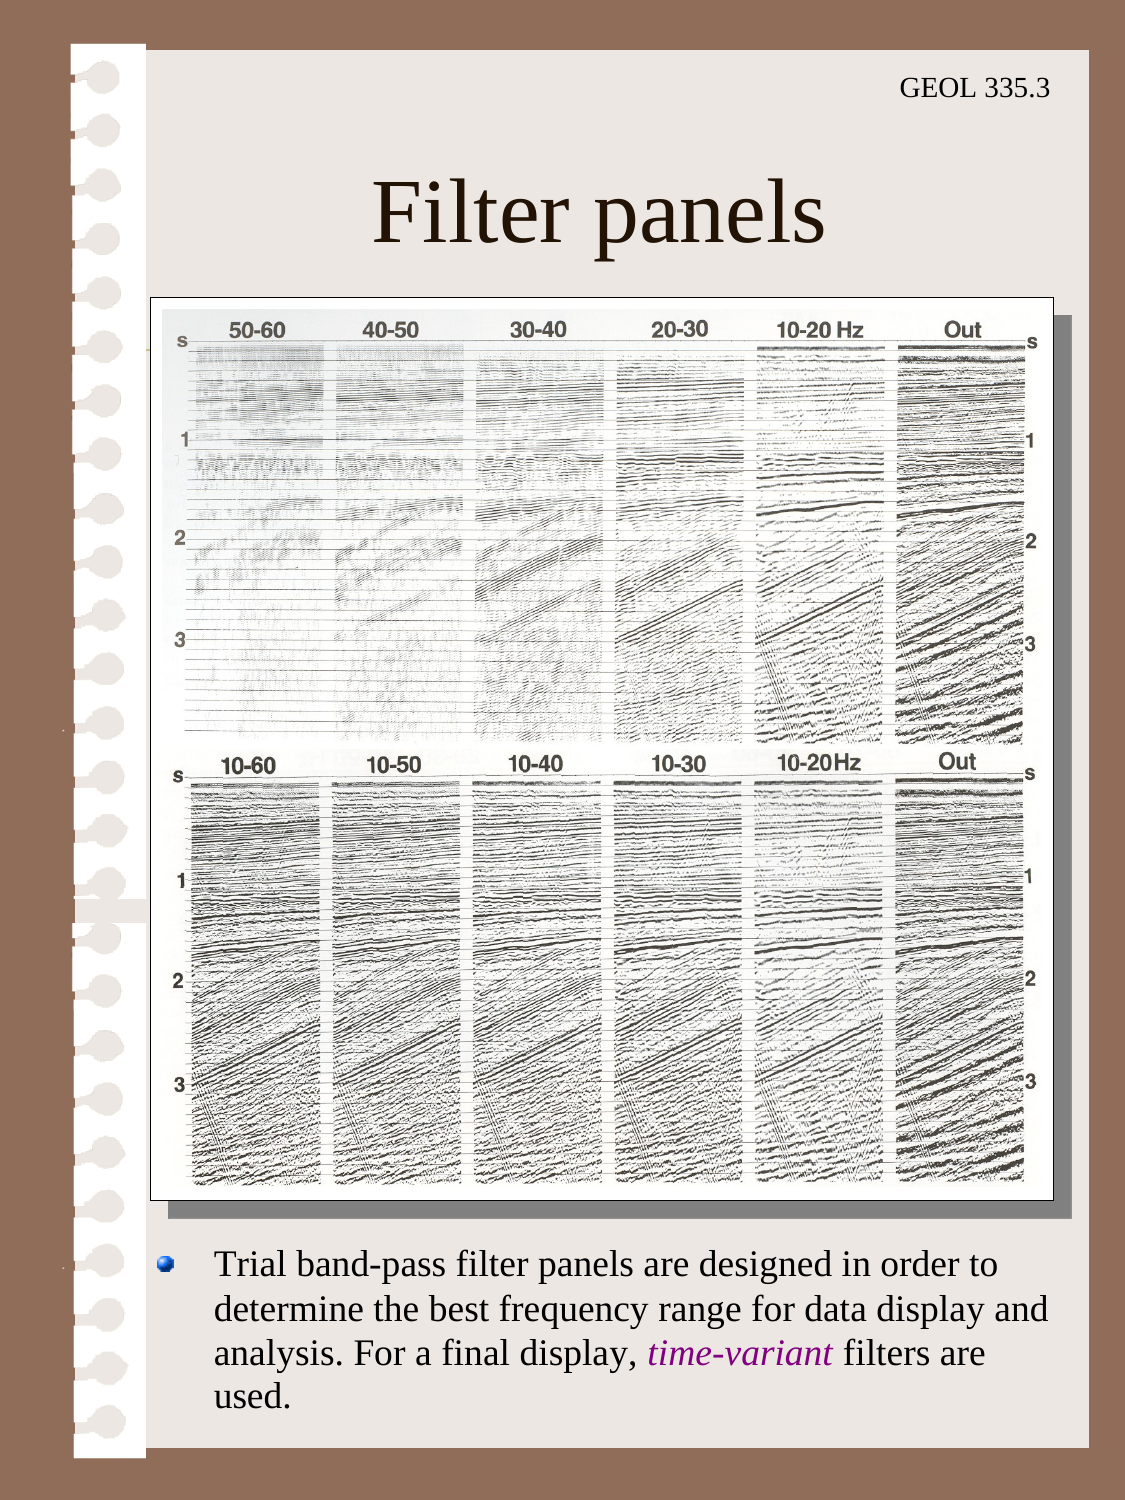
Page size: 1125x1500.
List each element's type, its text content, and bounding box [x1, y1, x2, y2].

title Filter panels [131, 83, 1069, 334]
picture [153, 309, 1044, 1187]
text_box [150, 297, 1054, 1201]
list Trial band-pass filter panels are designed in order to determine the best frequency range for data display and analysis. For a final display, time-variant filters are used. [142, 1233, 1080, 1427]
